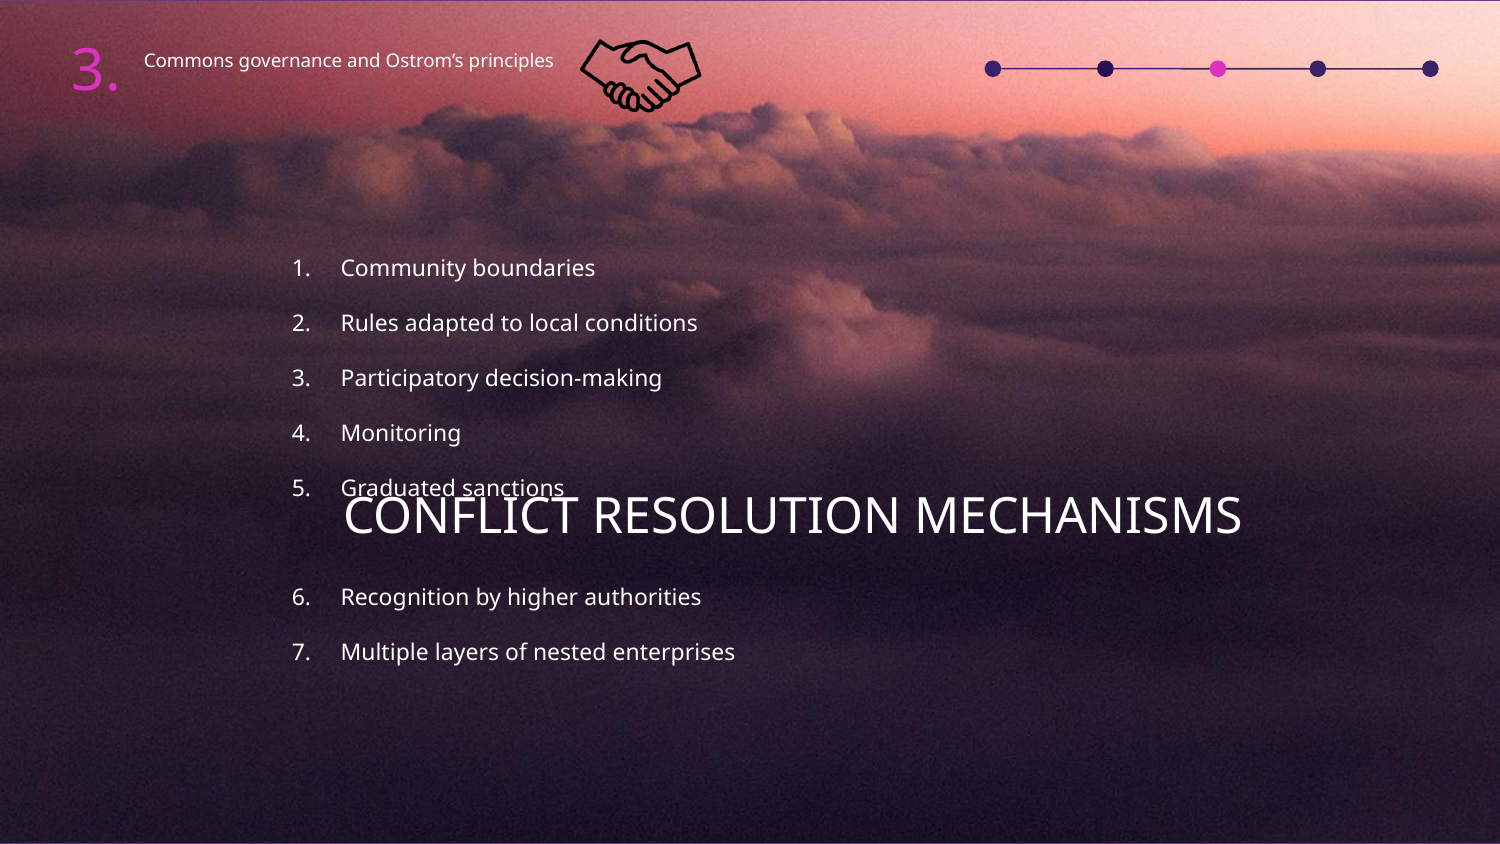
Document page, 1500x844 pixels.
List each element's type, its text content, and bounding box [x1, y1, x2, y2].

text_box [1209, 60, 1227, 78]
title 3. [56, 16, 165, 123]
title CONFLICT RESOLUTION MECHANISMS [328, 469, 1422, 557]
text_box [1309, 60, 1327, 78]
text_box Community boundaries Rules adapted to local conditions Participatory decision-making Monitoring Graduated sanctions Recognition by higher authorities Multiple layers of nested enterprises [250, 210, 1150, 690]
text_box [1422, 60, 1439, 78]
text_box [984, 60, 1002, 78]
text_box [1097, 60, 1114, 78]
picture [0, 1, 1500, 843]
list Commons governance and Ostrom’s principles [129, 30, 579, 79]
